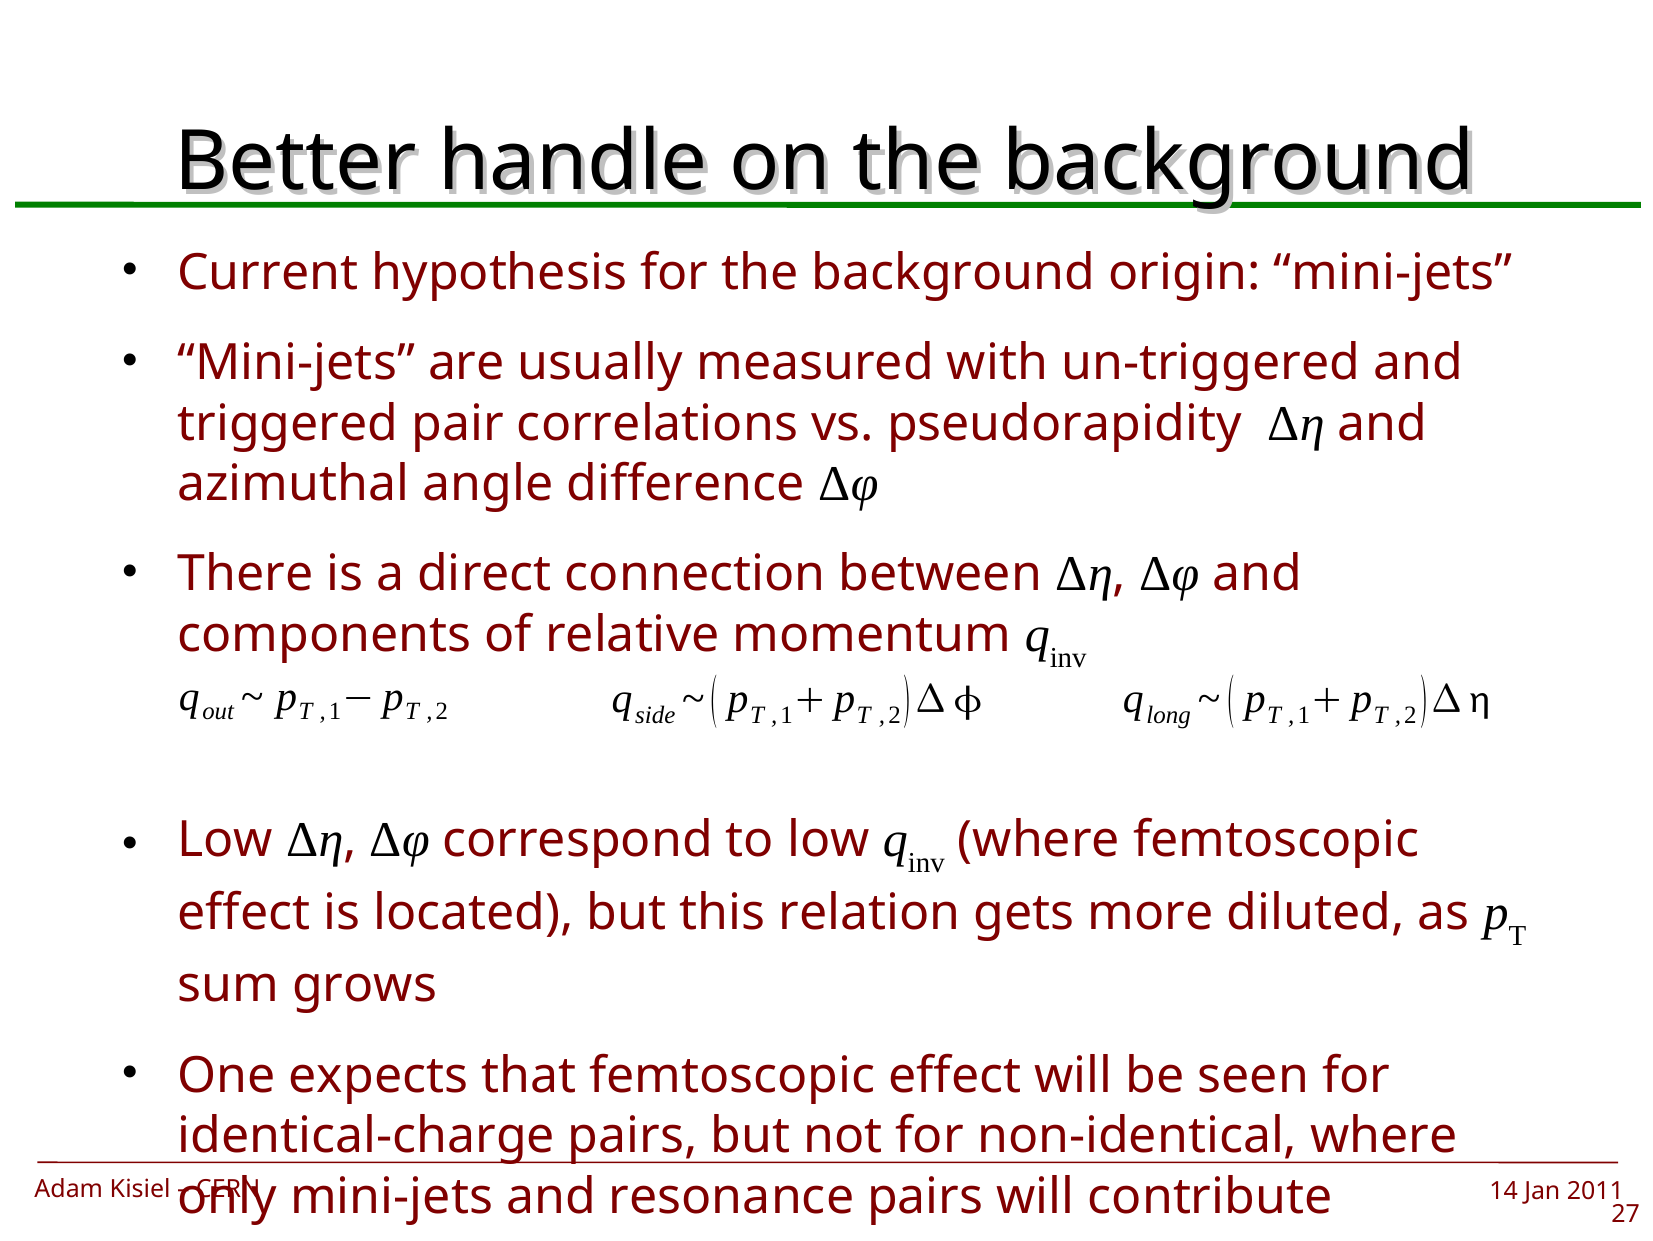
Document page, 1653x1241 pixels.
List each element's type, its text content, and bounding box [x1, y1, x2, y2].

title Better handle on the background [119, 60, 1531, 253]
chart [171, 672, 455, 725]
chart [604, 672, 989, 731]
chart [1115, 672, 1499, 731]
list Current hypothesis for the background origin: “mini-jets” “Mini-jets” are usually measured with un-triggered and triggered pair correlations vs. pseudorapidity Δη and azimuthal angle difference Δφ There is a direct connection between Δη, Δφ and components of relative momentum qinv Low Δη, Δφ correspond to low qinv (where femtoscopic effect is located), but this relation gets more diluted, as pT sum grows One expects that femtoscopic effect will be seen for identical-charge pairs, but not for non-identical, where only mini-jets and resonance pairs will contribute [121, 238, 1533, 1241]
